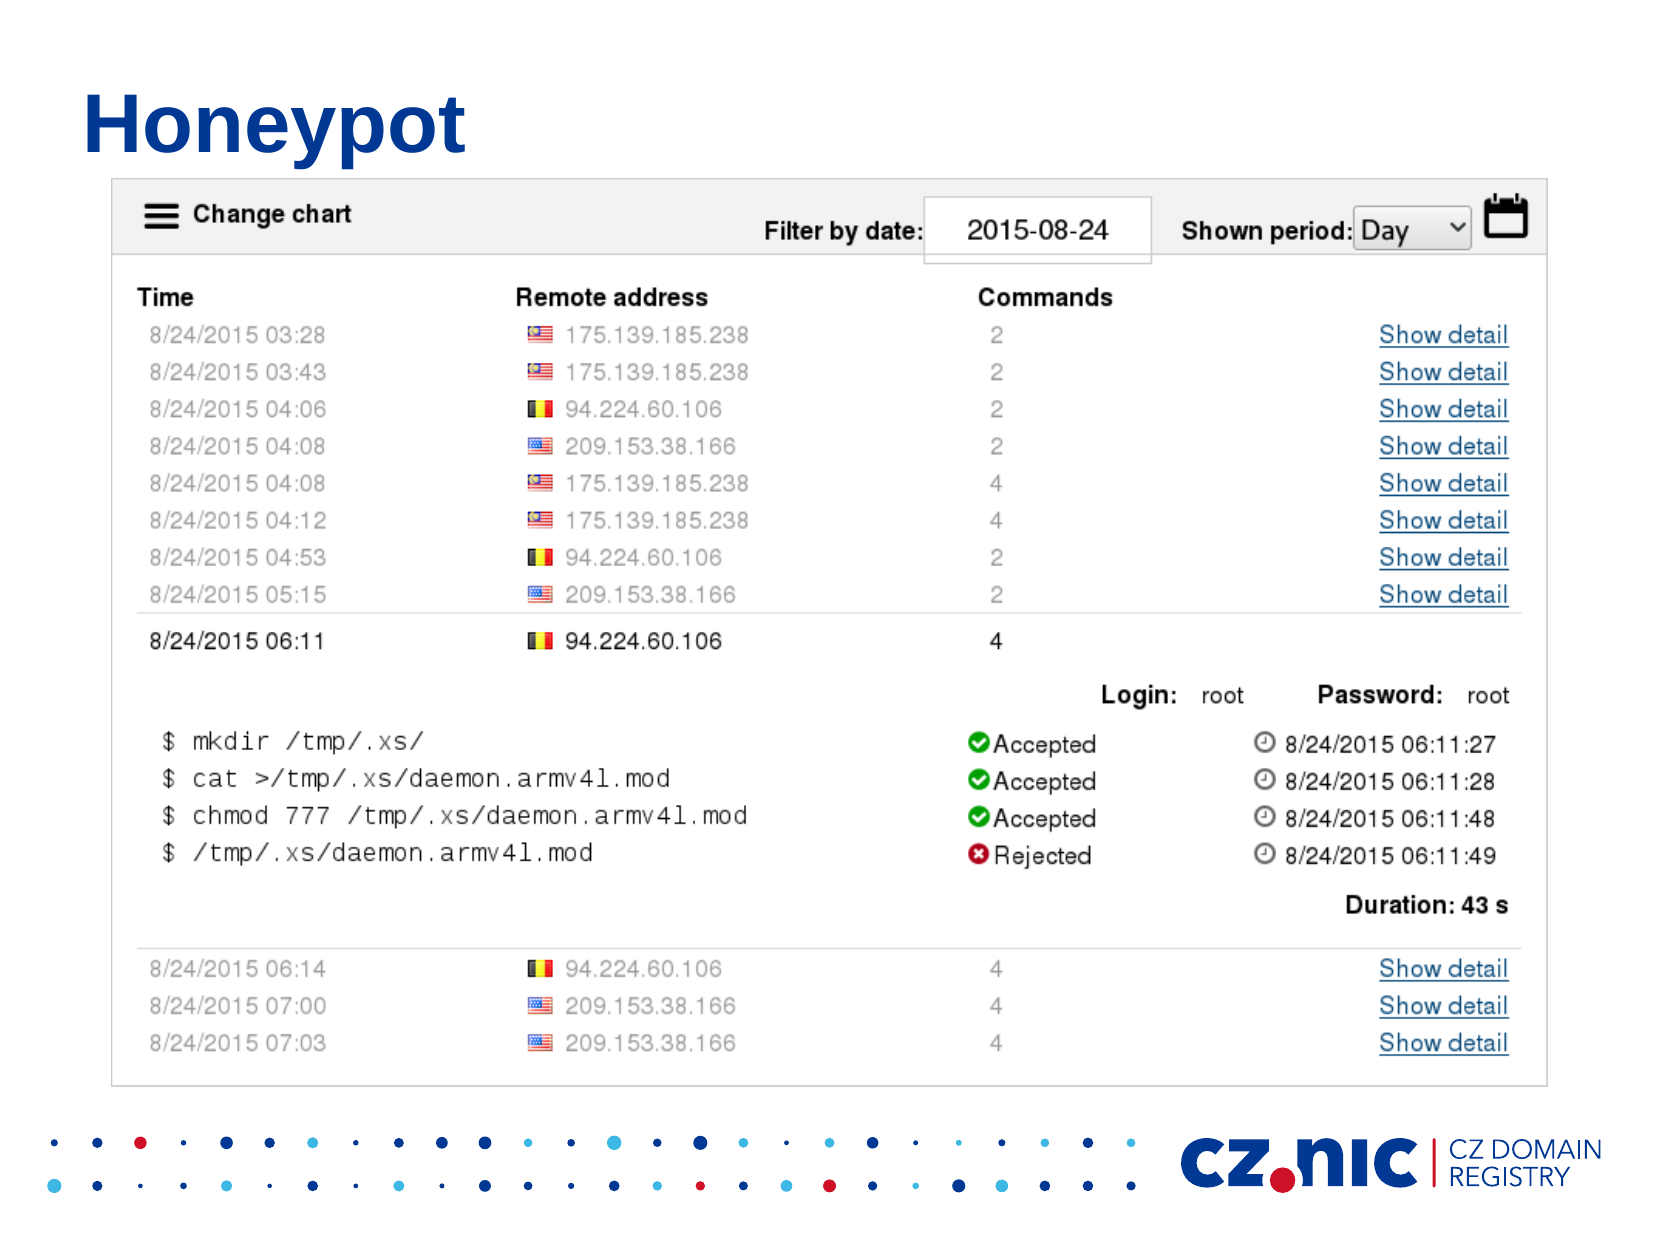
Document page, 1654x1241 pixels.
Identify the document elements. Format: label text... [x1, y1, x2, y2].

picture [111, 178, 1548, 1087]
title Honeypot [82, 61, 1571, 187]
